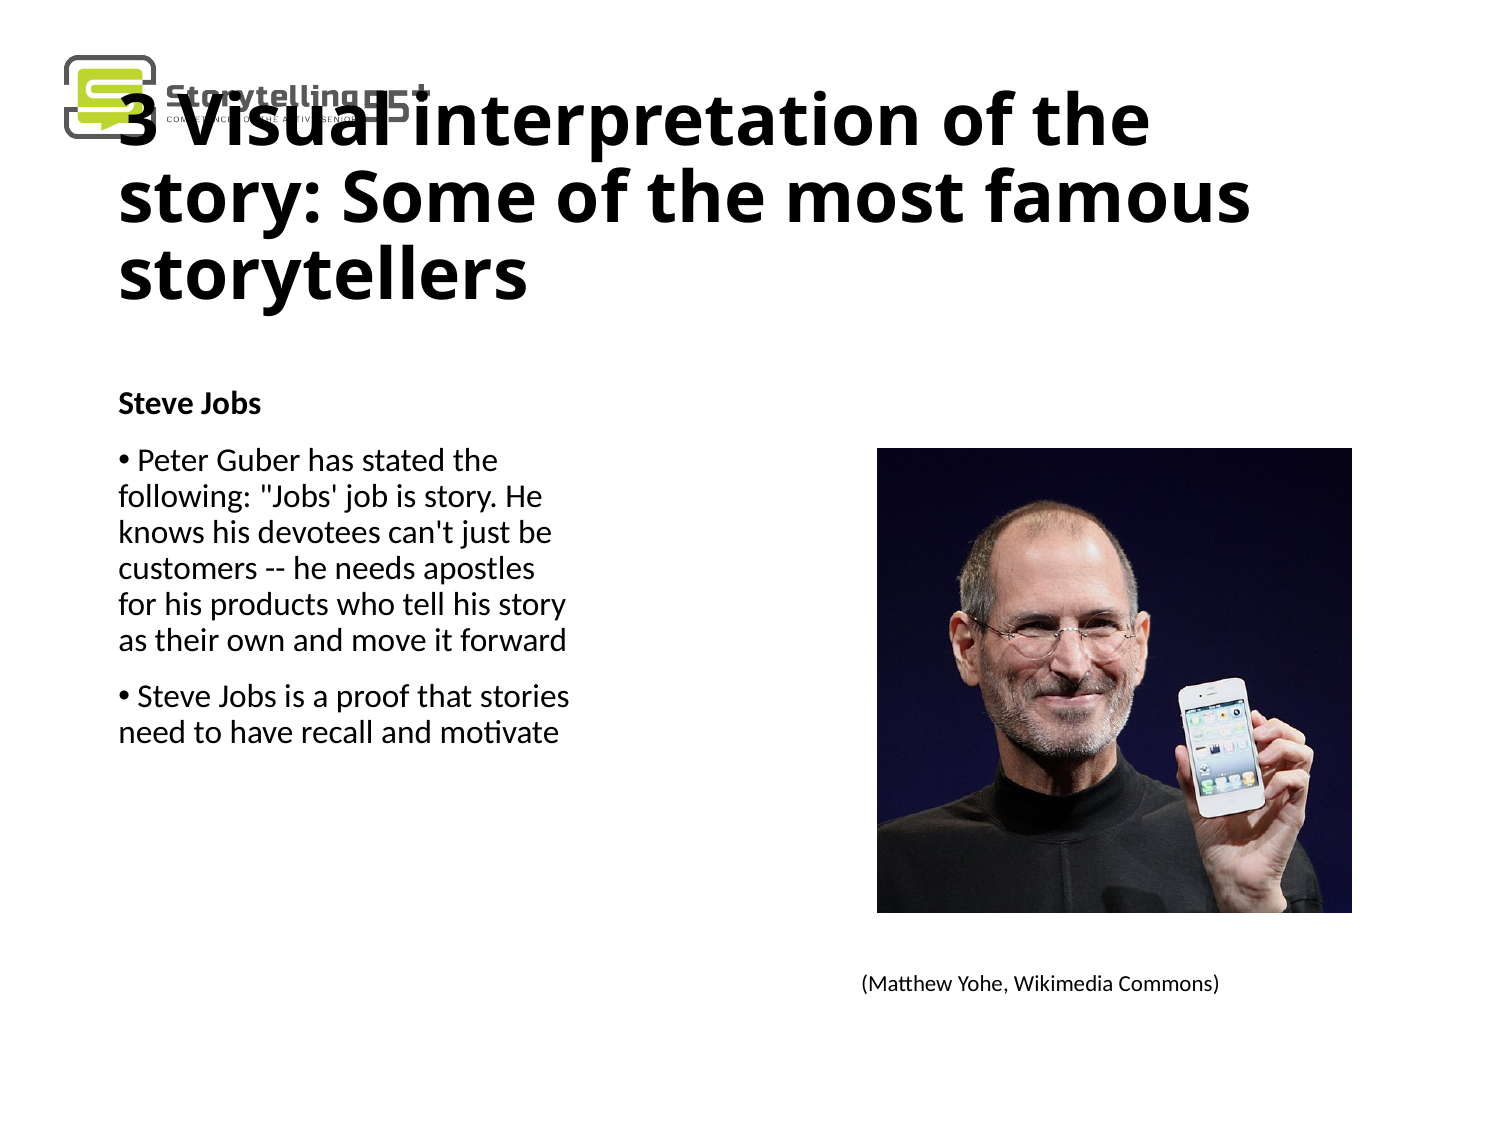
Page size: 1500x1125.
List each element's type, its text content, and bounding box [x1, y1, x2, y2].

picture [64, 55, 430, 139]
text_box (Matthew Yohe, Wikimedia Commons) [771, 961, 1489, 1004]
title 3 Visual interpretation of the story: Some of the most famous storytellers [103, 75, 1381, 400]
picture [877, 448, 1352, 914]
list Steve Jobs Peter Guber has stated the following: "Jobs' job is story. He knows his devotees can't just be customers -- he needs apostles for his products who tell his story as their own and move it forward Steve Jobs is a proof that stories need to have recall and motivate [103, 378, 588, 1091]
